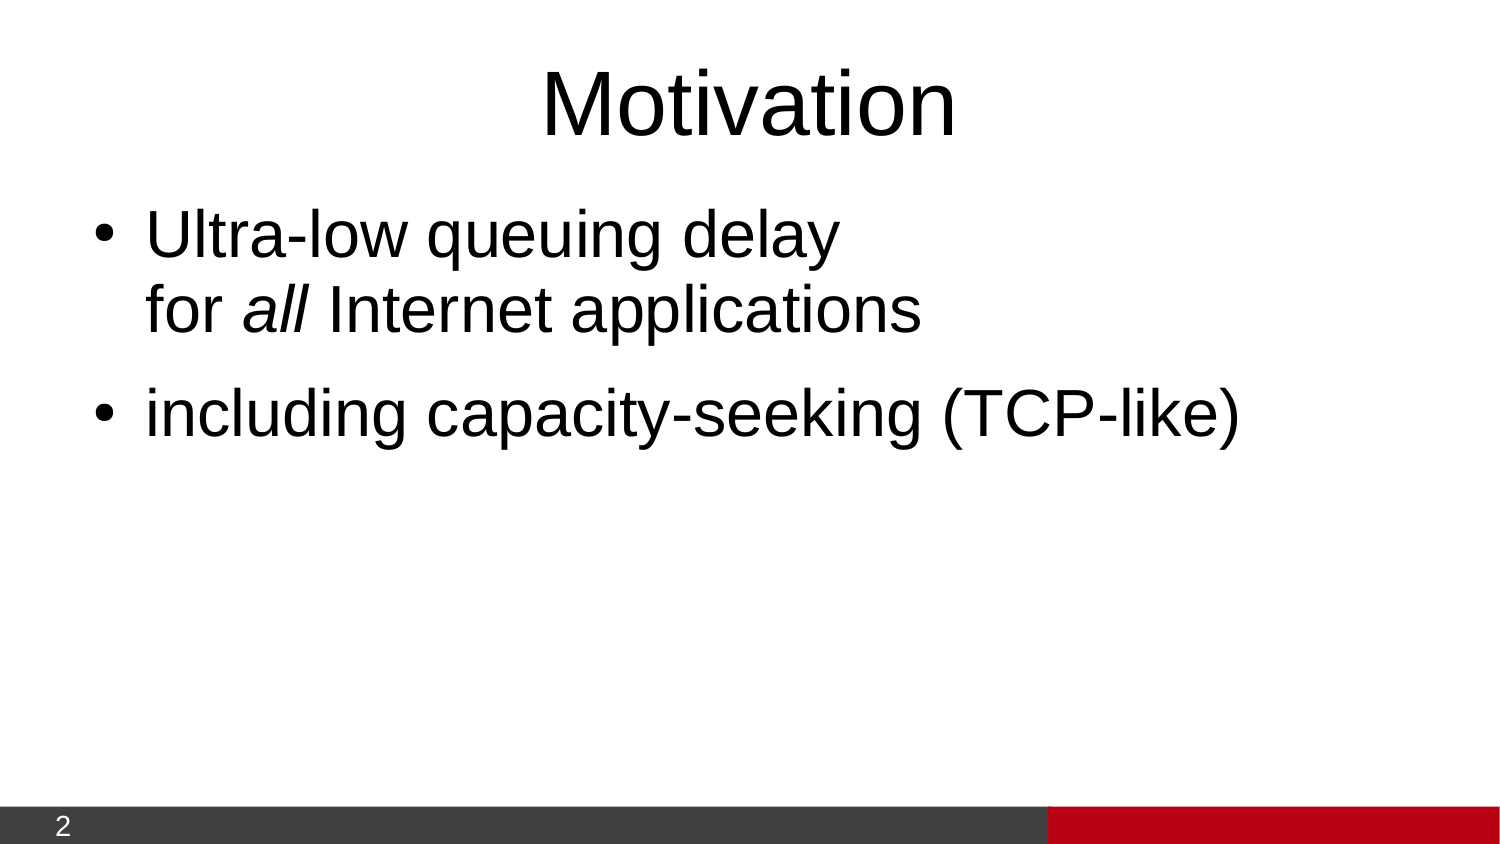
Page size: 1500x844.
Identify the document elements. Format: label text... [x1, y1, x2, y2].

title Motivation [75, 33, 1425, 175]
list Ultra-low queuing delay for all Internet applications including capacity-seeking (TCP-like) [75, 197, 1425, 687]
